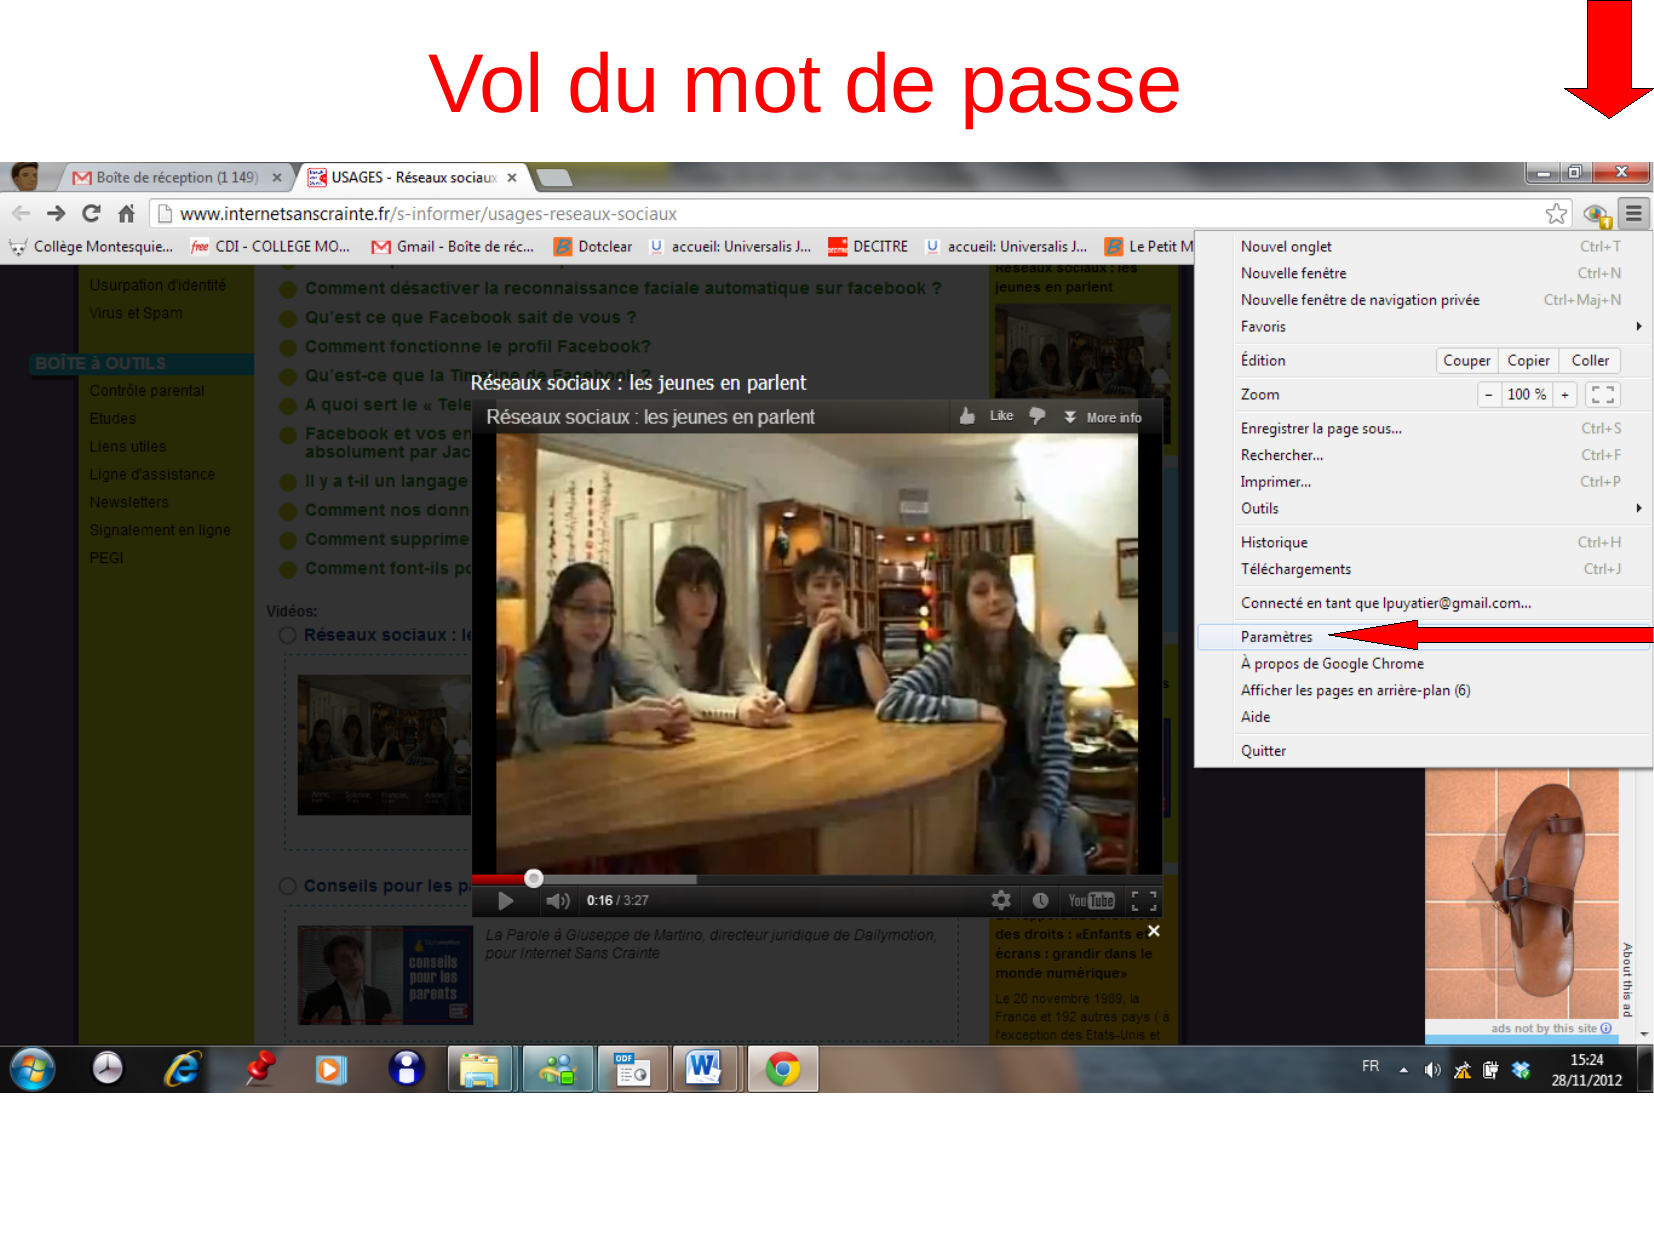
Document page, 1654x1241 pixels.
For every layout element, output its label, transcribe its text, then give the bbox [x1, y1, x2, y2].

text_box [1328, 620, 1654, 650]
text_box [1564, 0, 1654, 119]
picture [0, 162, 1654, 1093]
text_box Vol du mot de passe [383, 29, 1300, 138]
